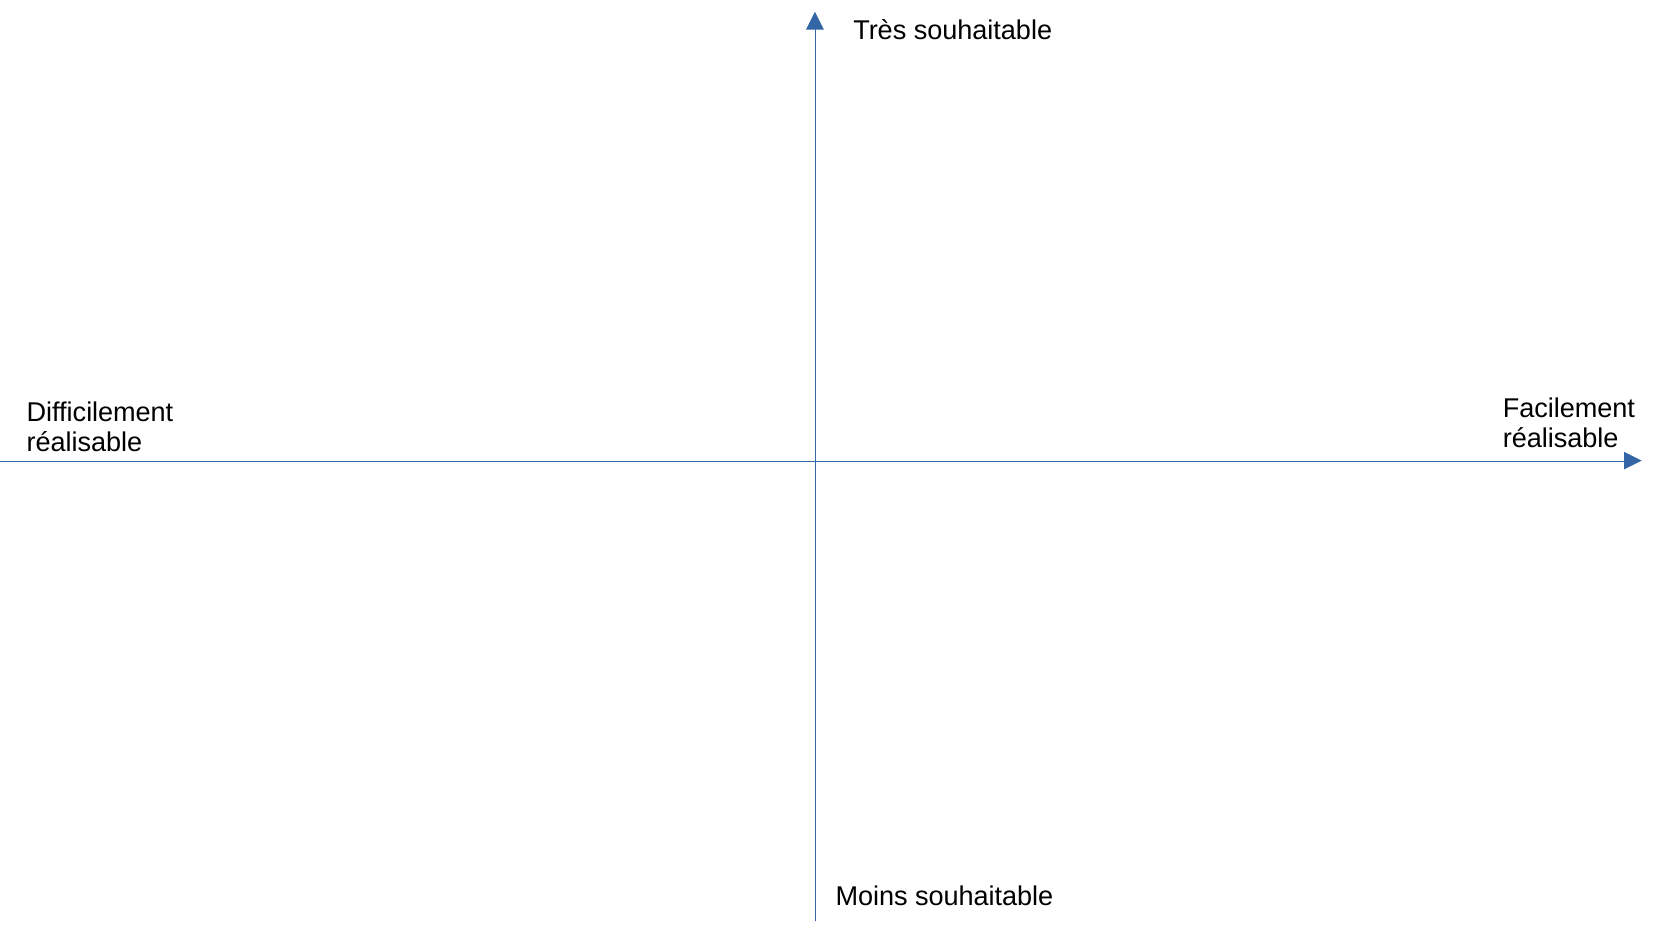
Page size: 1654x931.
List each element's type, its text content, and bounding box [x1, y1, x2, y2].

text_box Facilement réalisable [1488, 385, 1654, 461]
text_box Moins souhaitable [820, 874, 1199, 920]
text_box Difficilement réalisable [11, 389, 390, 466]
text_box Très souhaitable [838, 8, 1217, 54]
